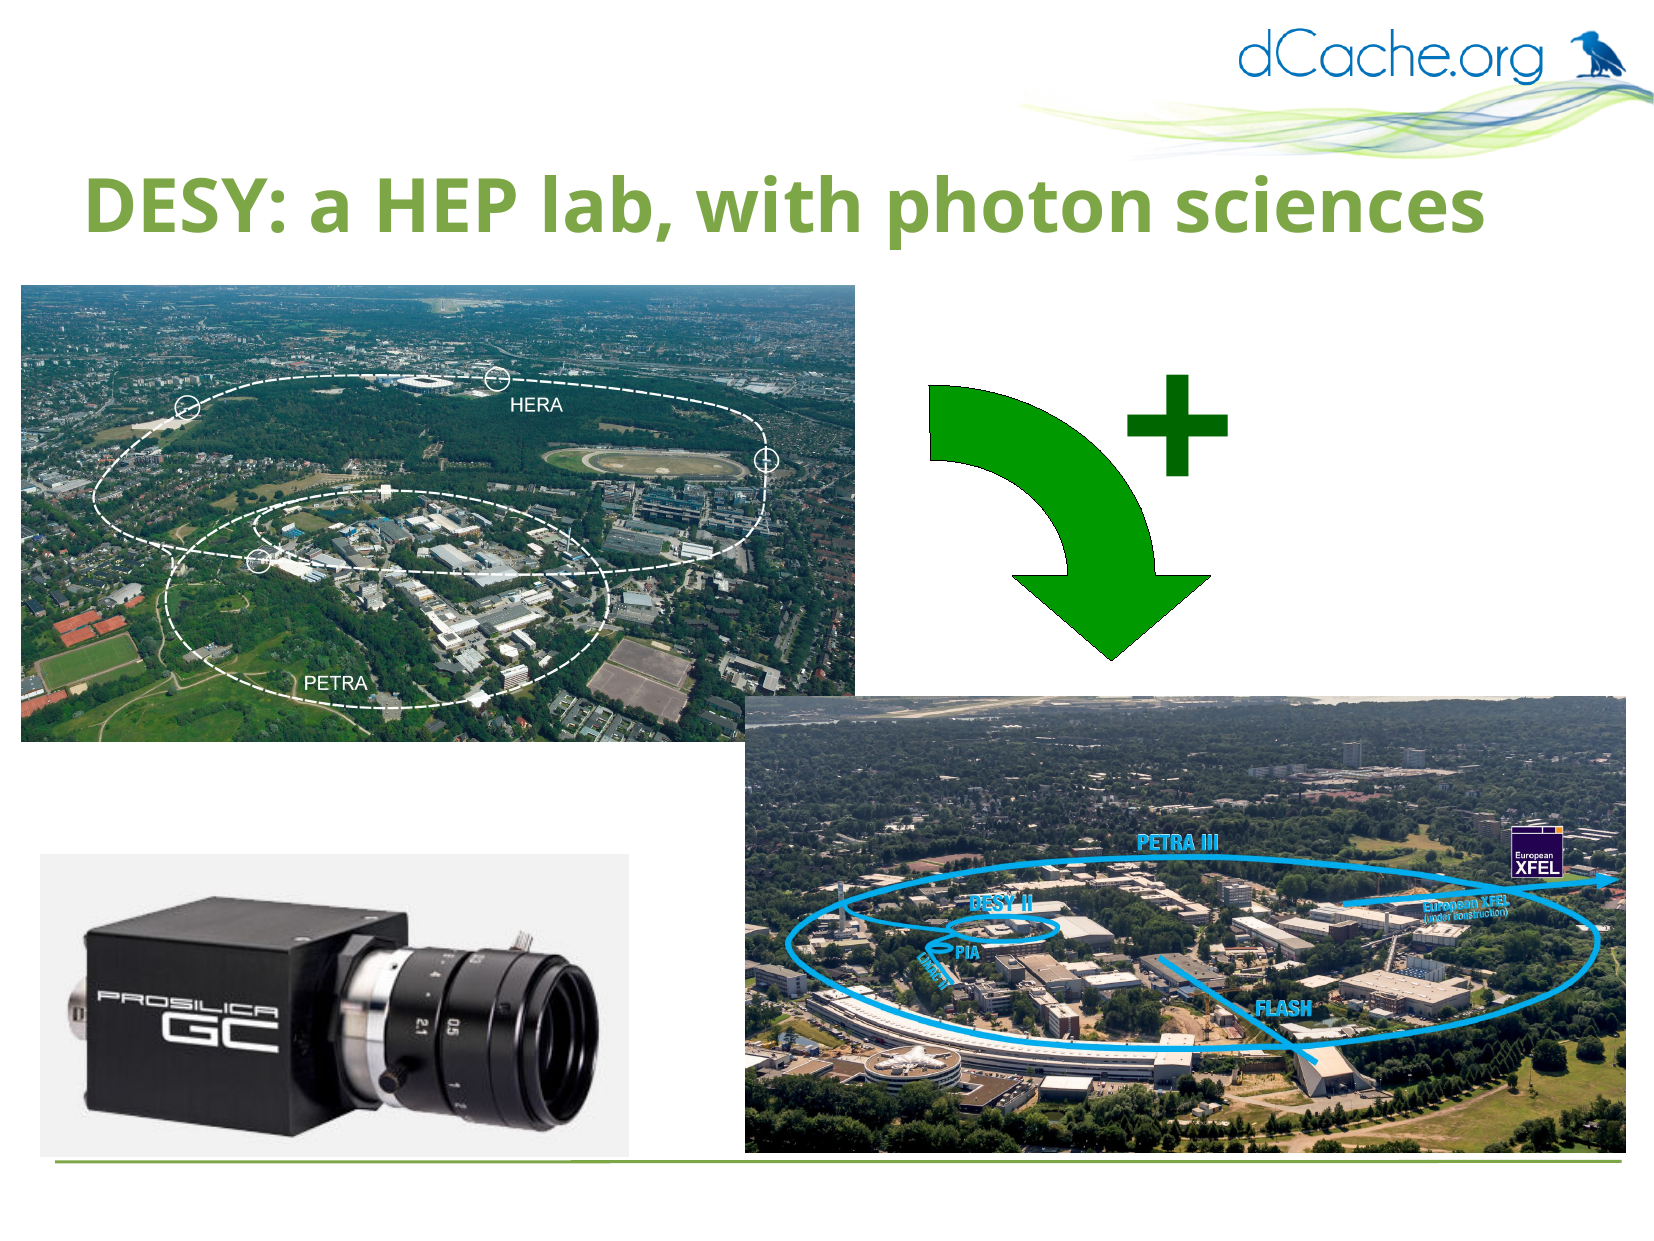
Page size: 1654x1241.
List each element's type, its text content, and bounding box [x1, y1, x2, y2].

text_box [928, 385, 1211, 661]
picture [21, 285, 1626, 1153]
title DESY: a HEP lab, with photon sciences [82, 155, 1605, 252]
text_box + [1105, 304, 1311, 543]
picture [956, 16, 1654, 169]
picture [40, 854, 629, 1157]
